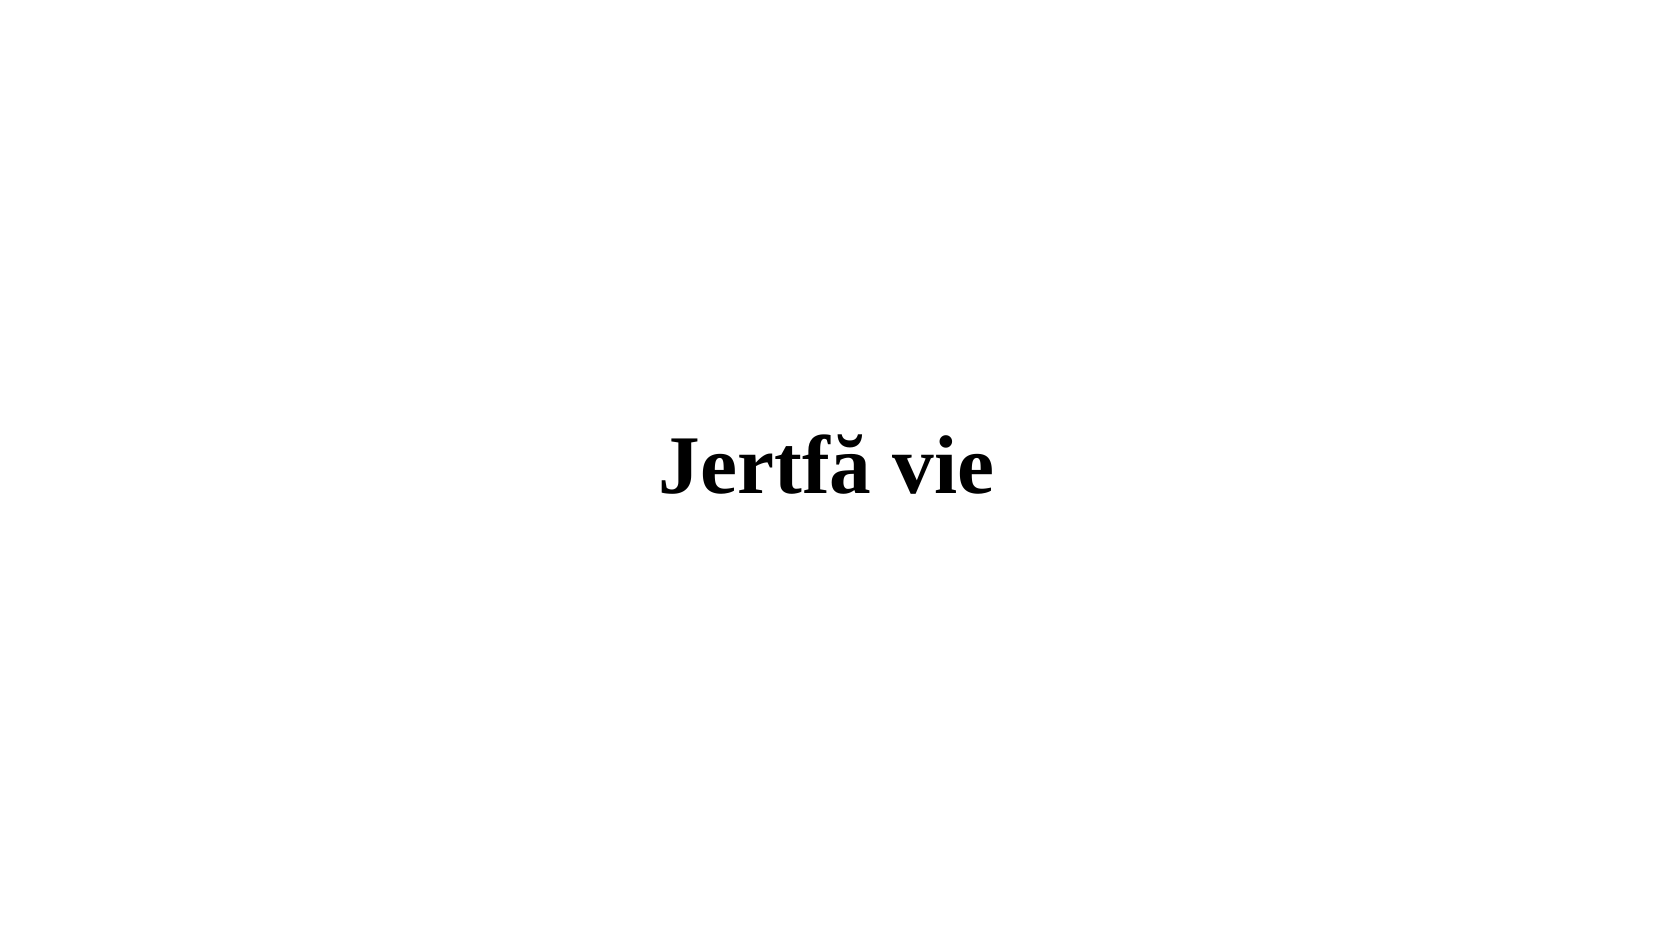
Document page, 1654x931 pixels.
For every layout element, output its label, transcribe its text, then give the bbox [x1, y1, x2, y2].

subtitle Jertfă vie [300, 150, 1354, 781]
